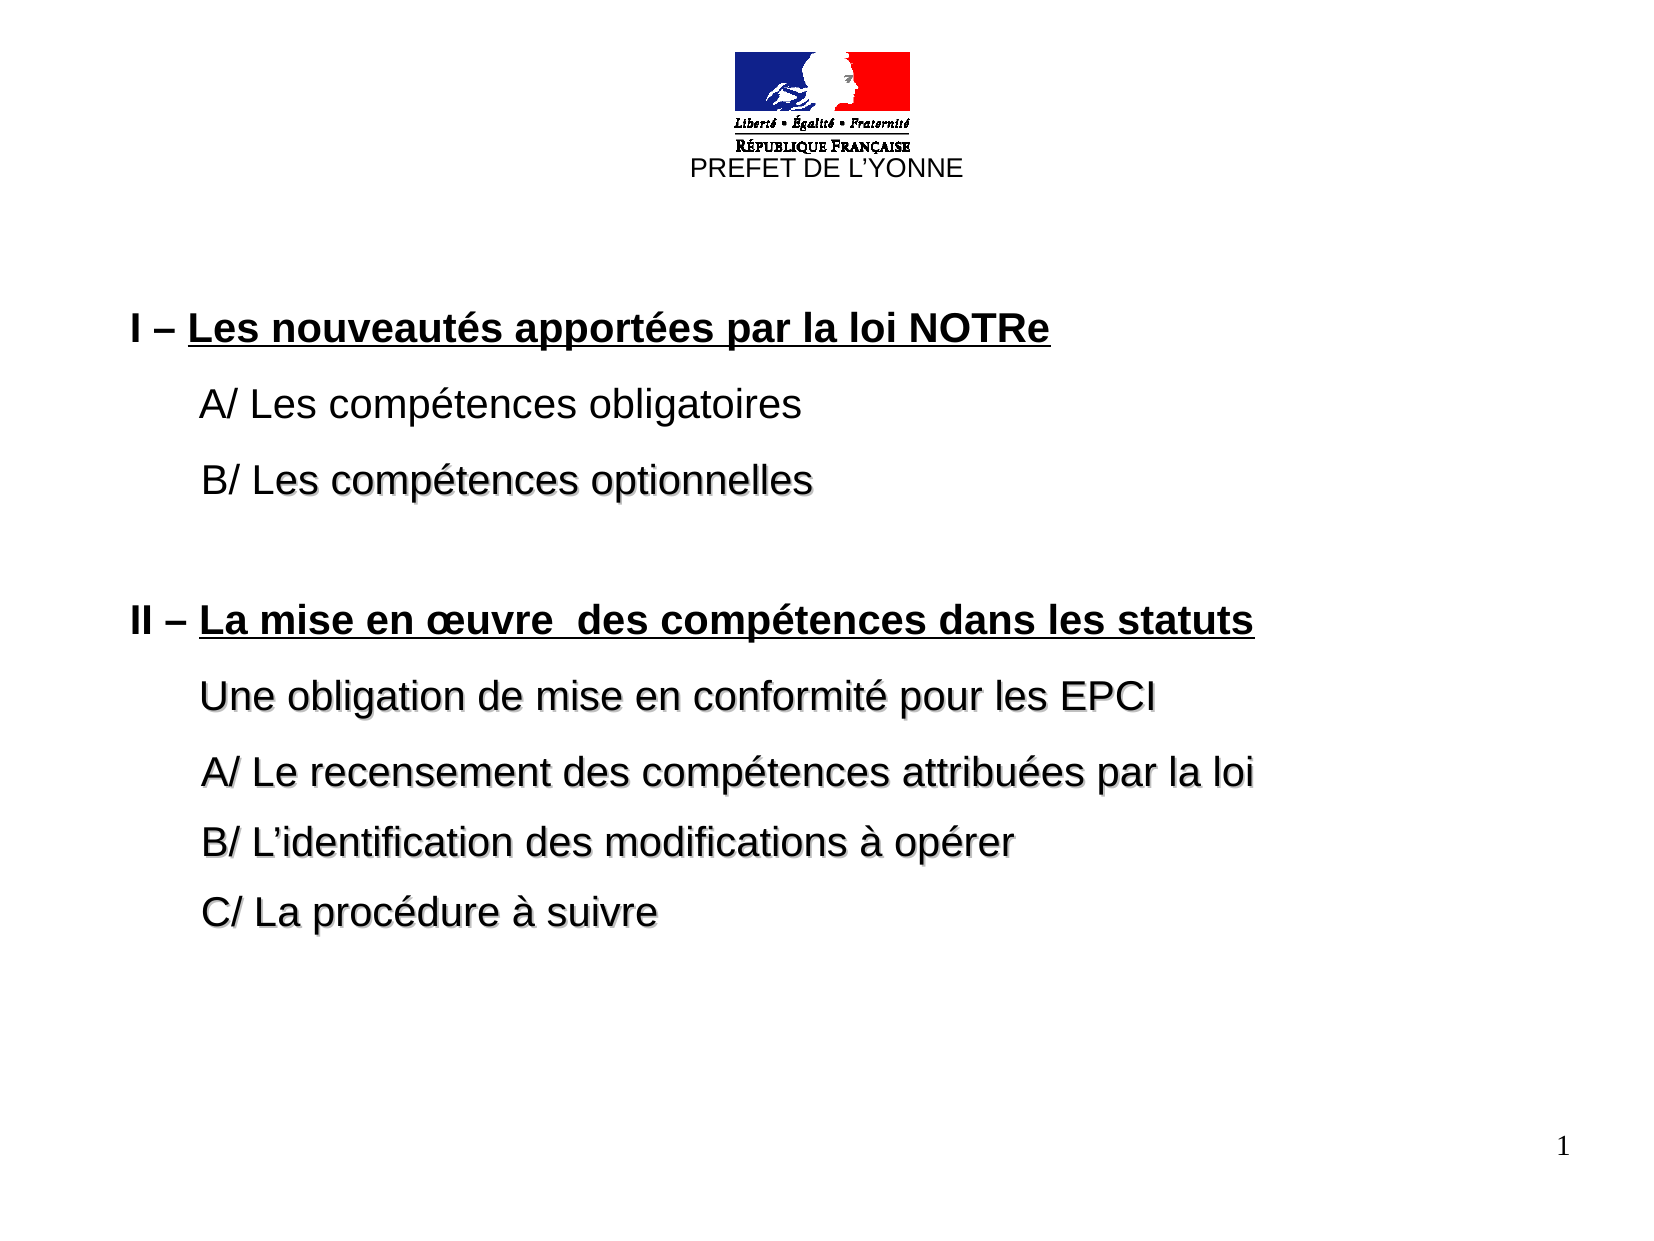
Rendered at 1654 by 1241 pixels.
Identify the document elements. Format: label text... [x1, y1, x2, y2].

chart [733, 49, 910, 154]
title PREFET DE L’YONNE [82, 49, 1571, 257]
list I – Les nouveautés apportées par la loi NOTRe A/ Les compétences obligatoires B/ Les compétences optionnelles II – La mise en œuvre des compétences dans les statuts Une obligation de mise en conformité pour les EPCI A/ Le recensement des compétences attribuées par la loi B/ L’identification des modifications à opérer C/ La procédure à suivre [59, 219, 1548, 1087]
